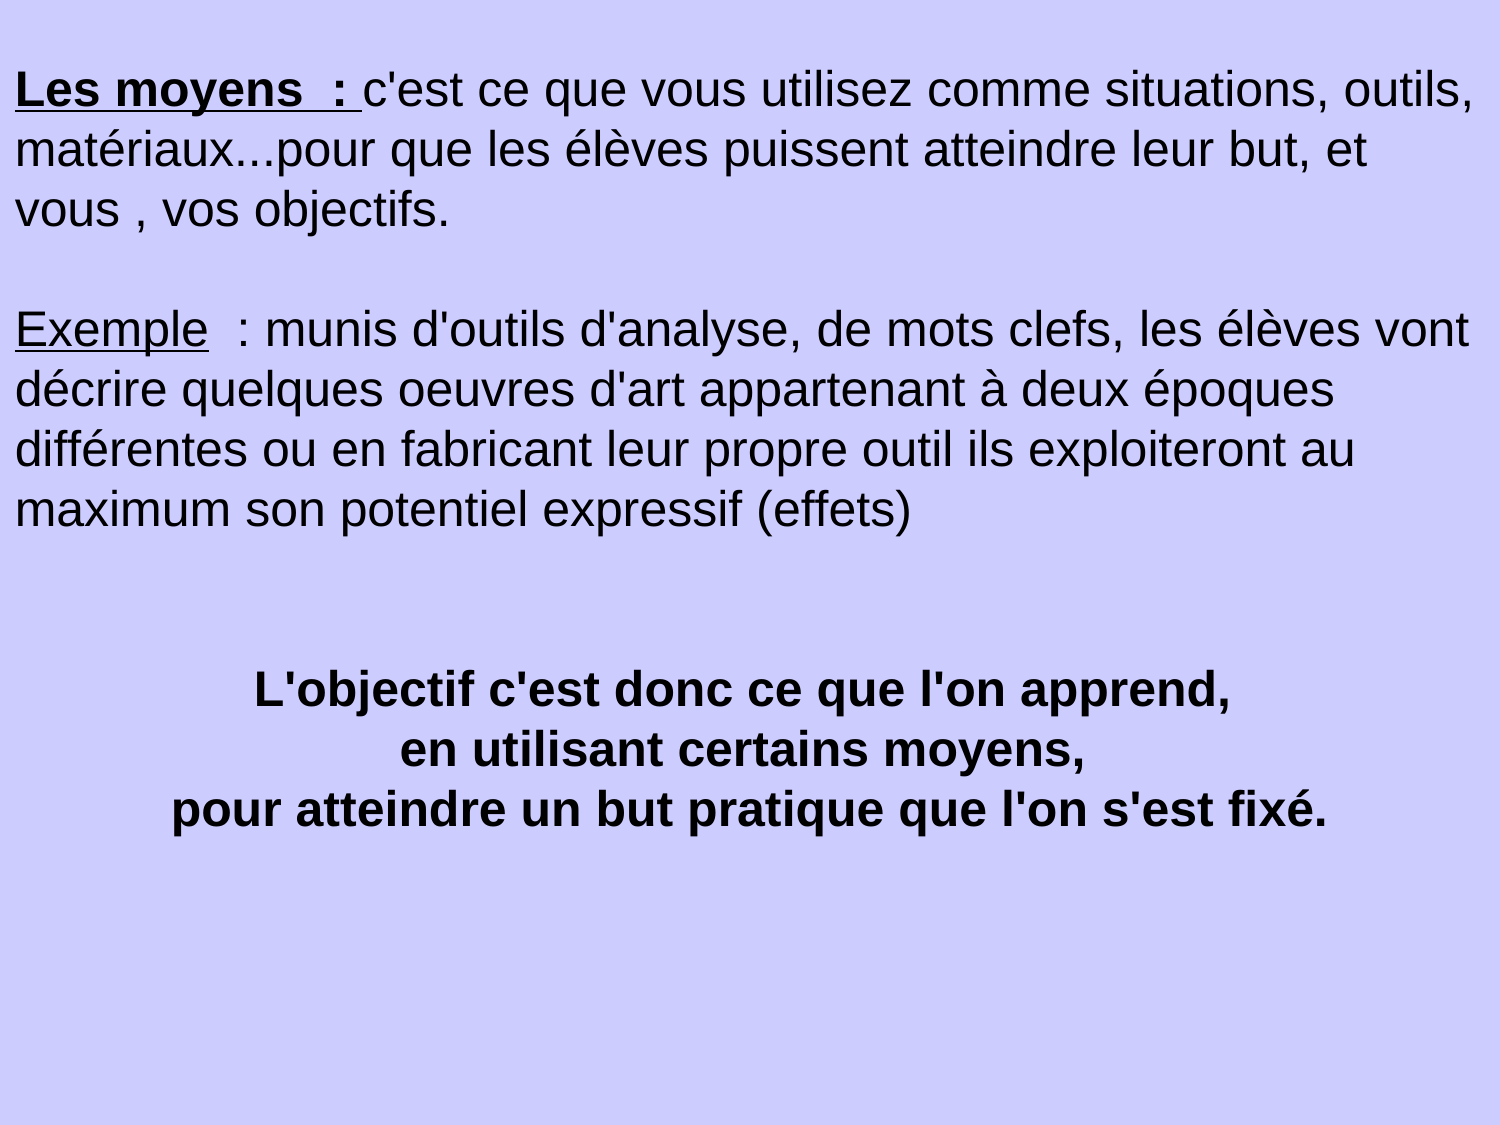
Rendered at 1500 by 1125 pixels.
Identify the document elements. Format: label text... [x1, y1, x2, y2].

text_box Ne pas confondre objectif, but et moyen : Les moyens : c'est ce que vous utilisez comme situations, outils, matériaux...pour que les élèves puissent atteindre leur but, et vous , vos objectifs. Exemple : munis d'outils d'analyse, de mots clefs, les élèves vont décrire quelques oeuvres d'art appartenant à deux époques différentes ou en fabricant leur propre outil ils exploiteront au maximum son potentiel expressif (effets) L'objectif c'est donc ce que l'on apprend, en utilisant certains moyens, pour atteindre un but pratique que l'on s'est fixé. [0, 0, 1500, 1125]
